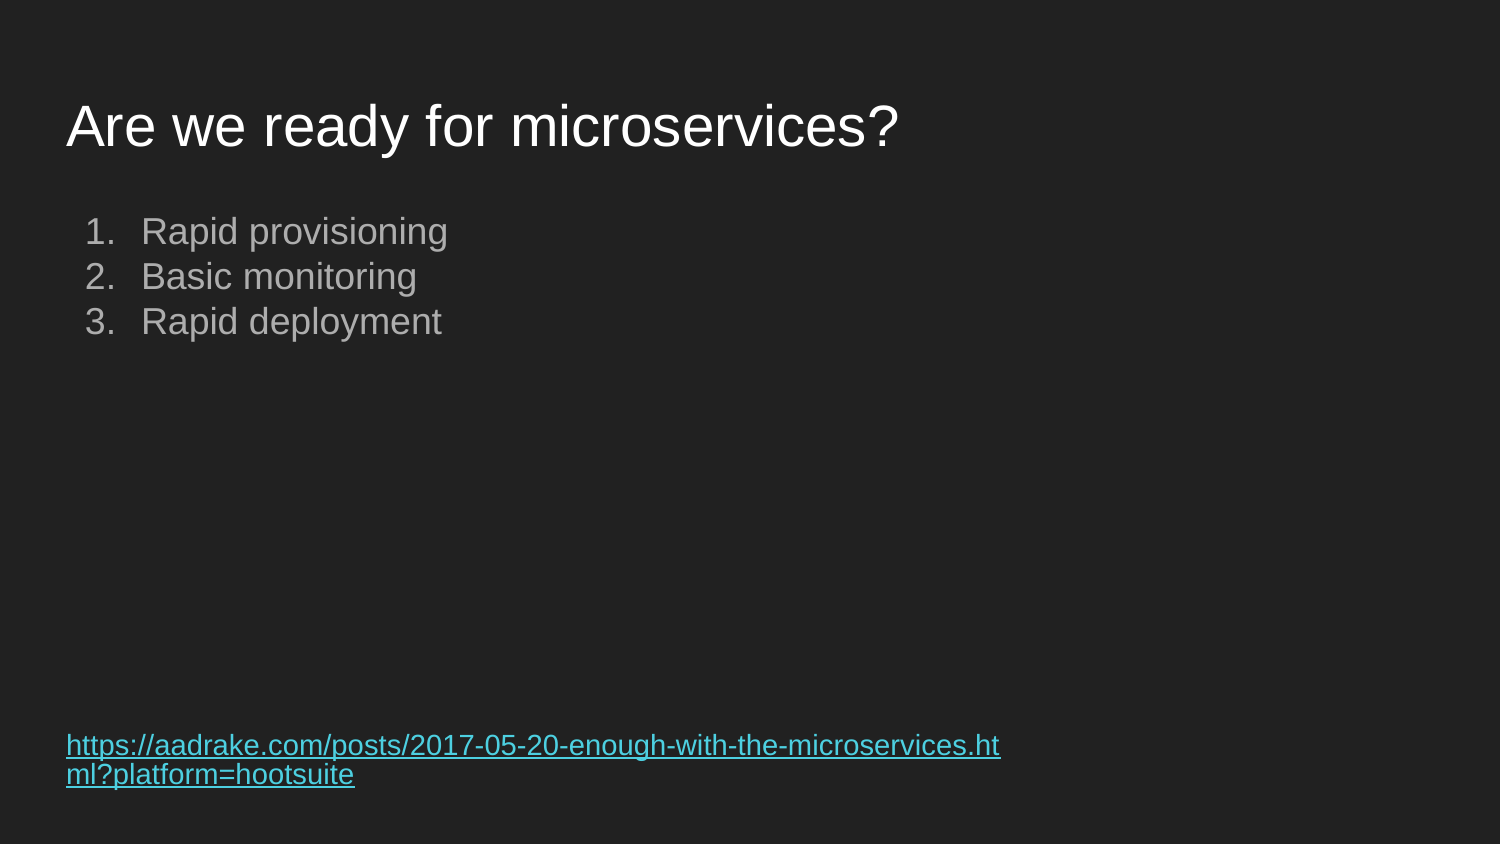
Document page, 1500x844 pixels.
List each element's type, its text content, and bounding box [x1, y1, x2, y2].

list Rapid provisioning Basic monitoring Rapid deployment [51, 189, 1449, 675]
list https://aadrake.com/posts/2017-05-20-enough-with-the-microservices.html?platform=hootsuite [51, 694, 1036, 794]
title Are we ready for microservices? [51, 72, 1449, 167]
